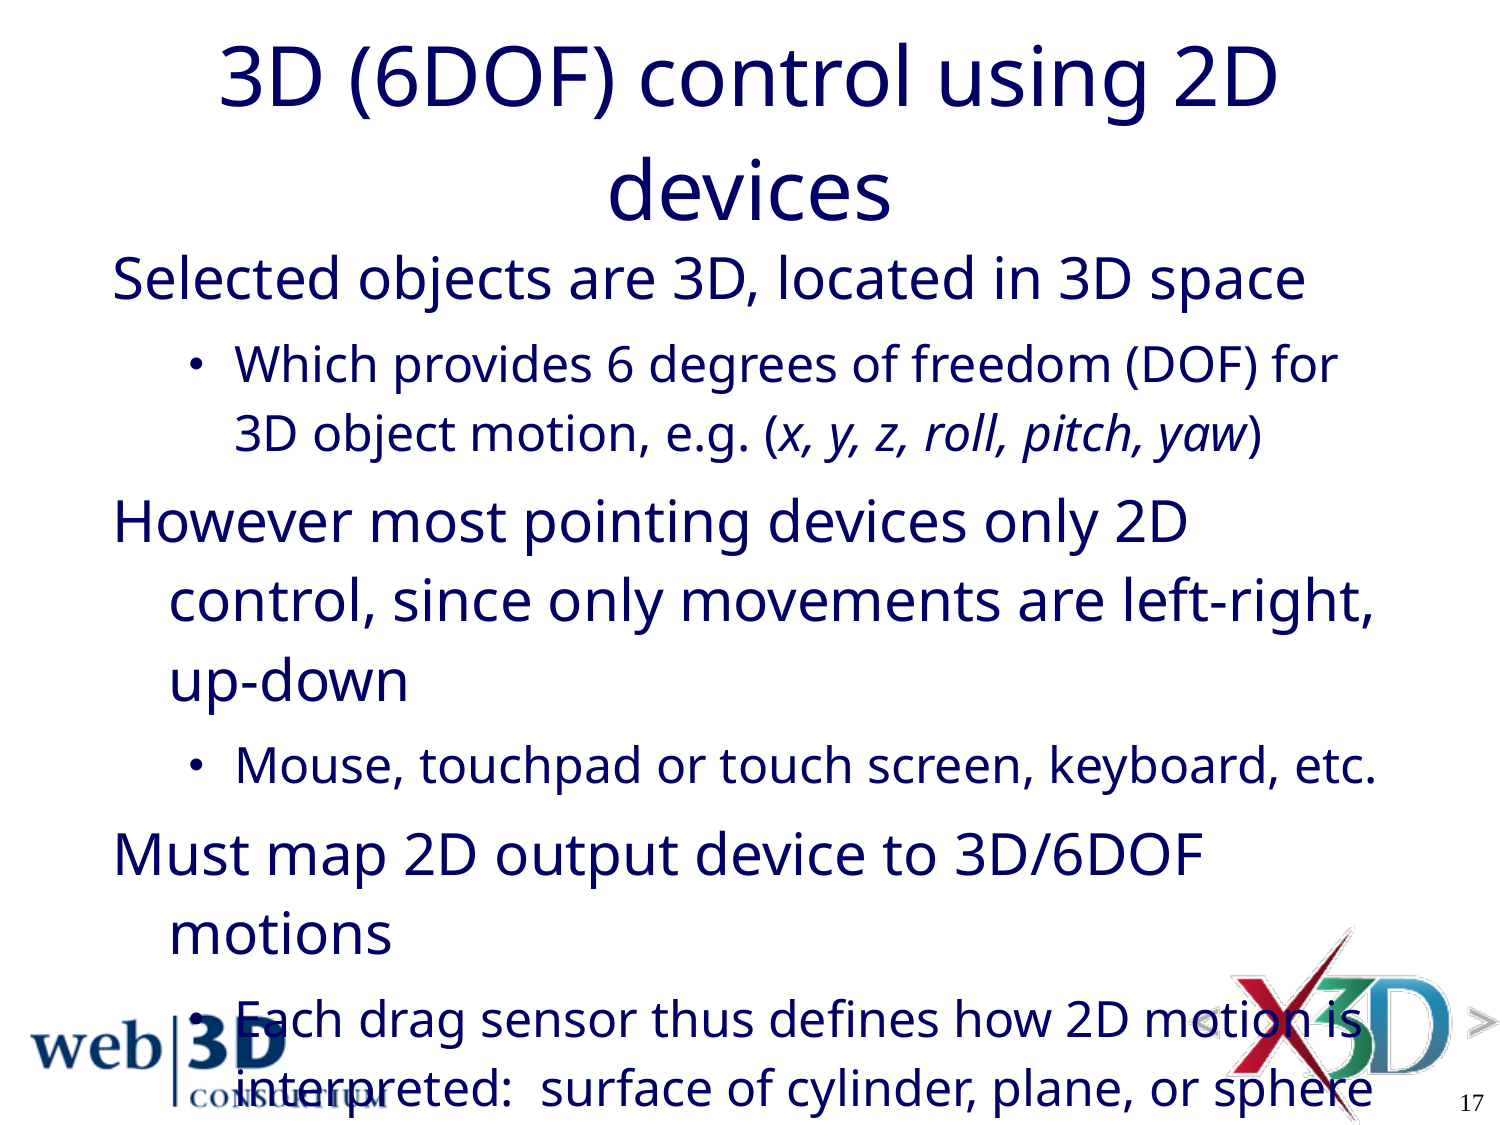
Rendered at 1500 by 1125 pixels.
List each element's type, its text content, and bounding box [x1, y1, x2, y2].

picture [12, 998, 413, 1118]
picture [354, 1082, 368, 1103]
picture [402, 1082, 413, 1090]
title 3D (6DOF) control using 2D devices [75, 44, 1426, 218]
list Selected objects are 3D, located in 3D space Which provides 6 degrees of freedom (DOF) for 3D object motion, e.g. (x, y, z, roll, pitch, yaw) However most pointing devices only 2D control, since only movements are left-right, up-down Mouse, touchpad or touch screen, keyboard, etc. Must map 2D output device to 3D/6DOF motions Each drag sensor thus defines how 2D motion is interpreted: surface of cylinder, plane, or sphere Hopefully authored in a manner intuitive to user [112, 237, 1388, 986]
picture [402, 1093, 413, 1103]
picture [1187, 926, 1500, 1125]
